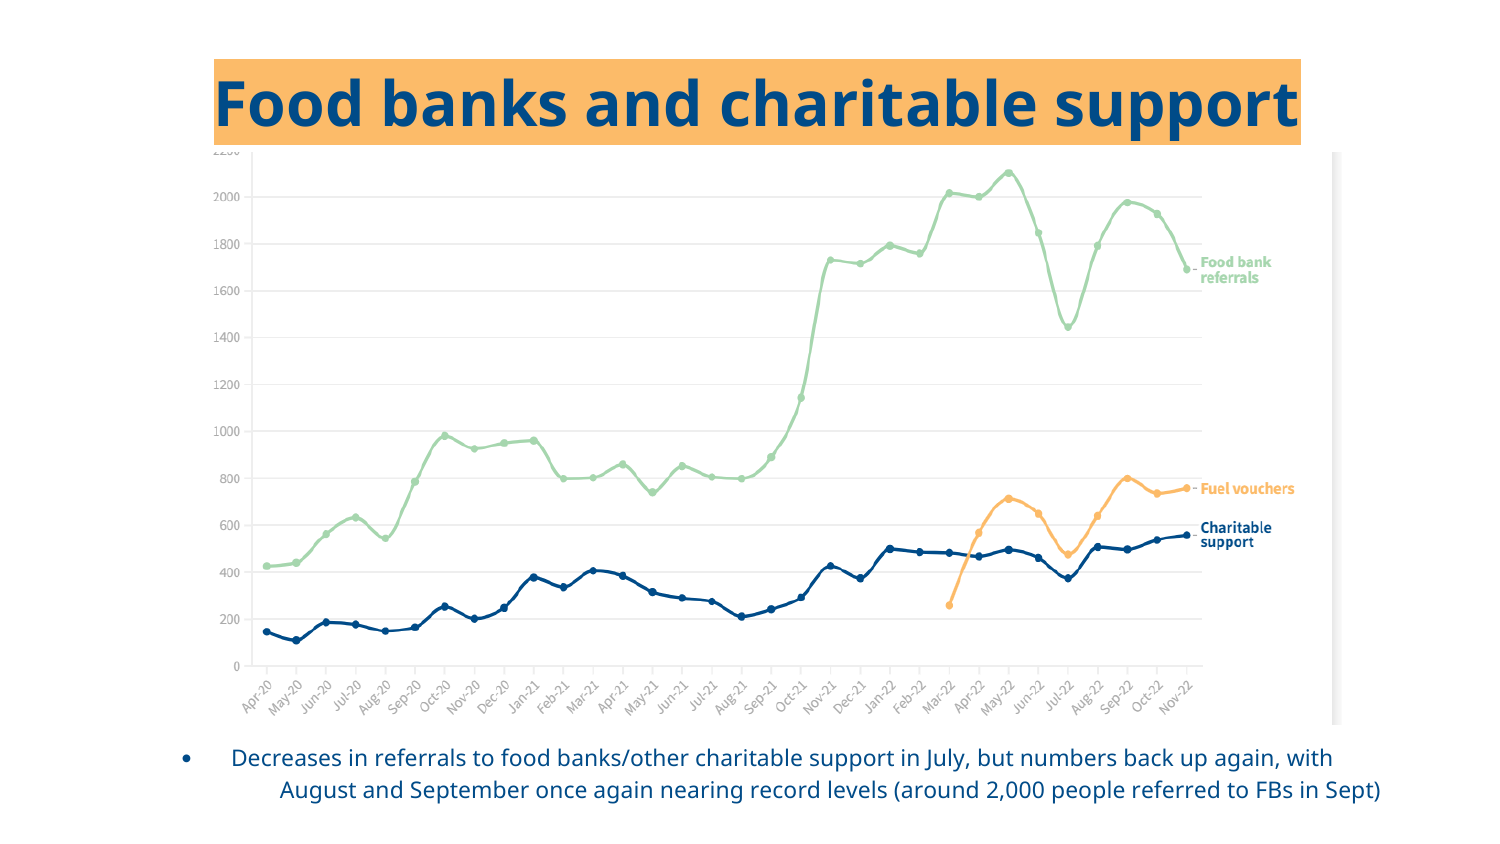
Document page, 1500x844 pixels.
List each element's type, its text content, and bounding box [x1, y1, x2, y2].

title Food banks and charitable support [74, 48, 1453, 168]
picture [198, 152, 1342, 725]
text_box Decreases in referrals to food banks/other charitable support in July, but numbers back up again, with August and September once again nearing record levels (around 2,000 people referred to FBs in Sept) [115, 724, 1412, 815]
